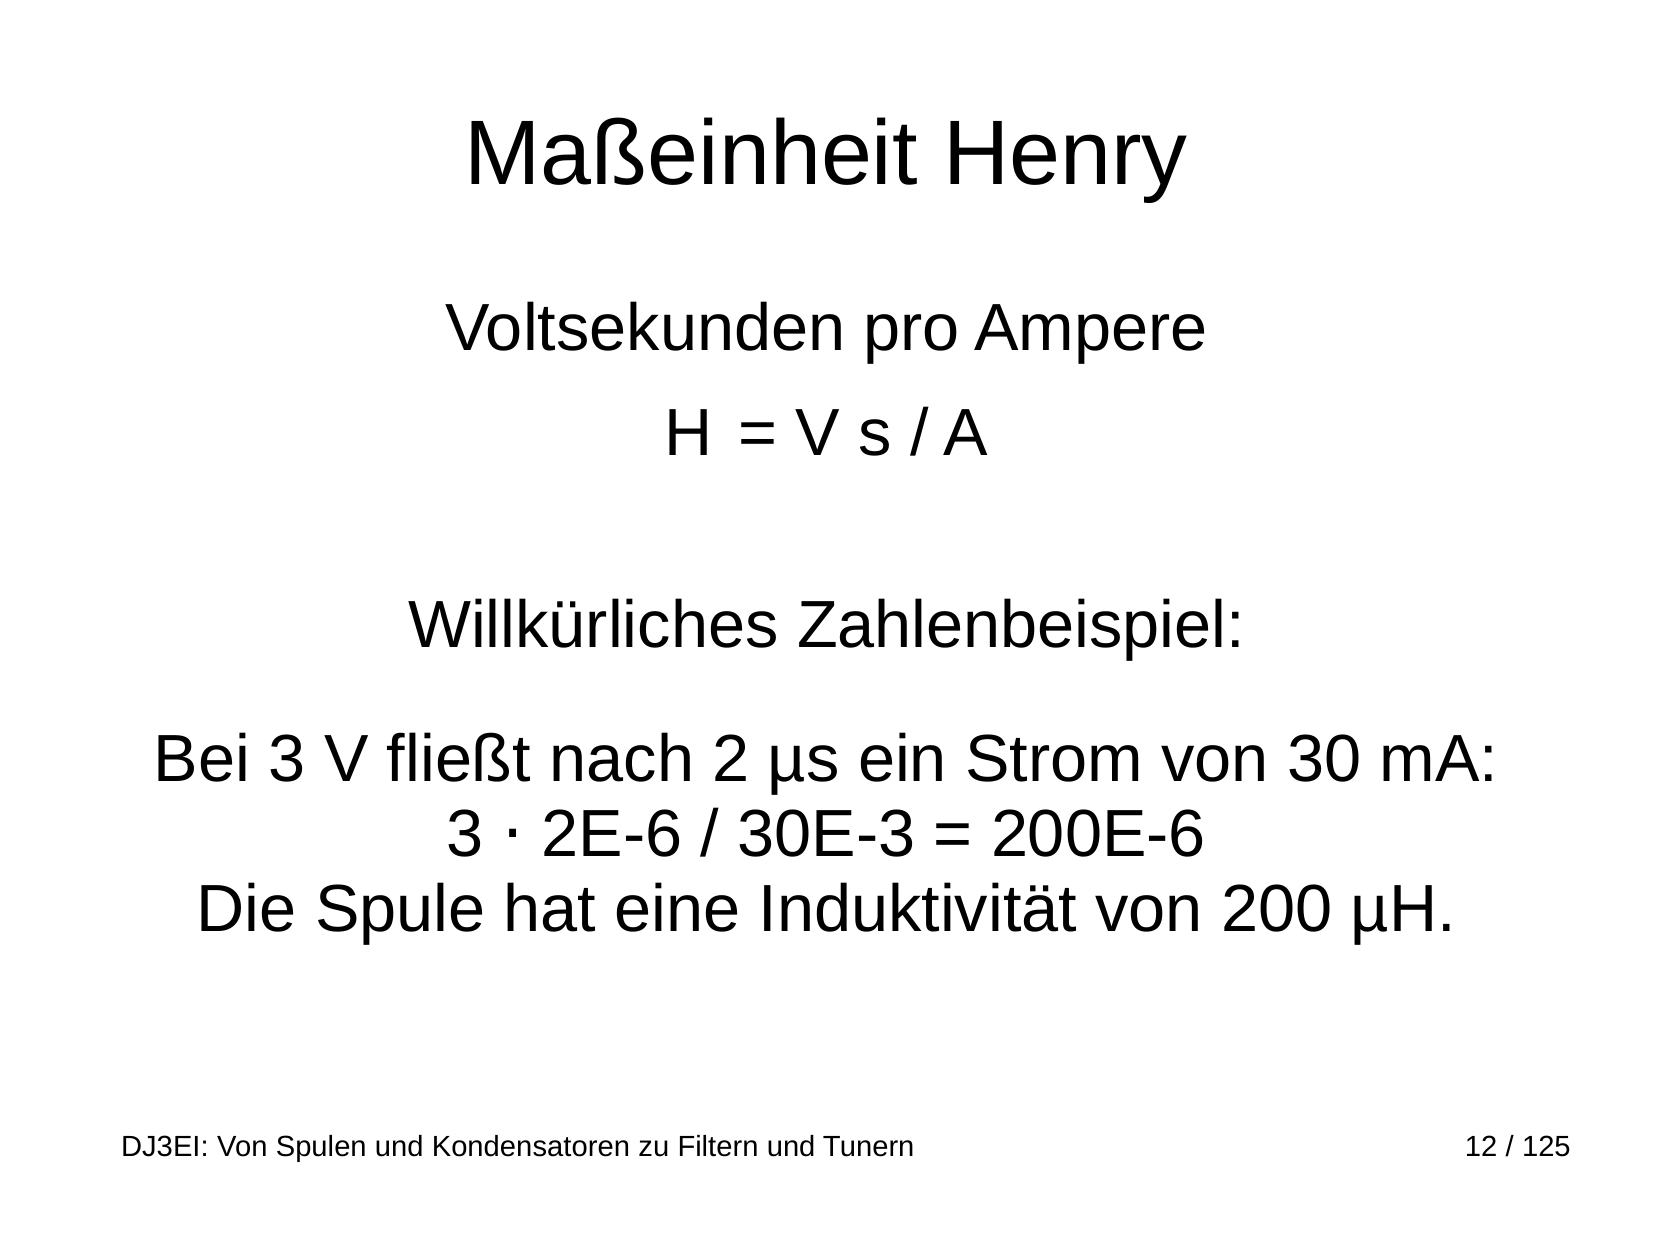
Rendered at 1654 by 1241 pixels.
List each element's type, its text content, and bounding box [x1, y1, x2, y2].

title Maßeinheit Henry [82, 49, 1571, 257]
list Voltsekunden pro Ampere H = V s / A Willkürliches Zahlenbeispiel: Bei 3 V fließt nach 2 µs ein Strom von 30 mA: 3 ⋅ 2E-6 / 30E-3 = 200E-6 Die Spule hat eine Induktivität von 200 µH. [82, 290, 1571, 1010]
